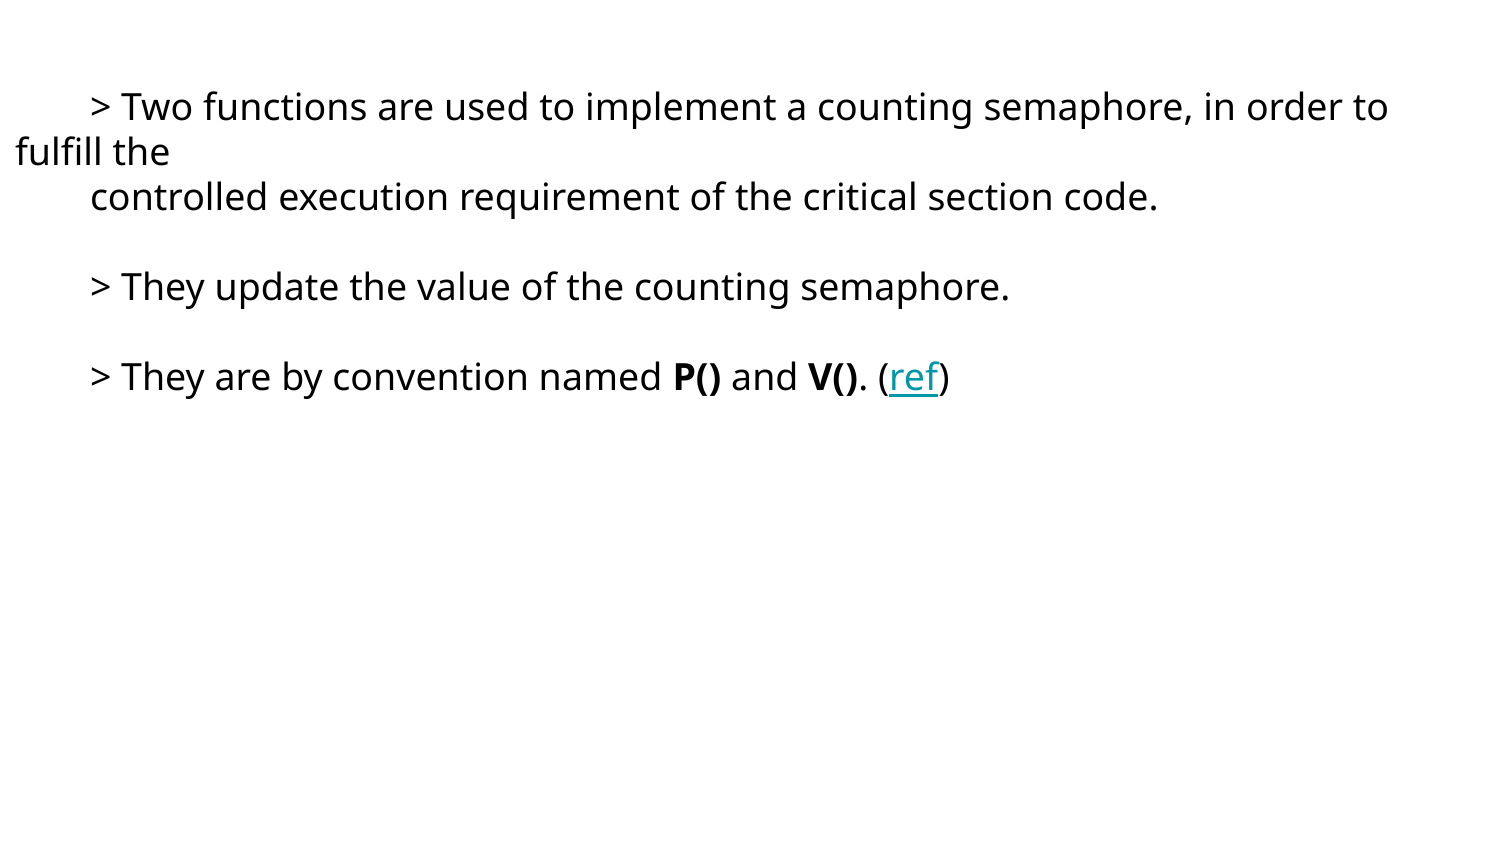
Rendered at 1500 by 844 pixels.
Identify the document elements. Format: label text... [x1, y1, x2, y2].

text_box > Two functions are used to implement a counting semaphore, in order to fulfill the controlled execution requirement of the critical section code. > They update the value of the counting semaphore. > They are by convention named P() and V(). (ref) > P(s) decreases the value of the semaphore. It is placed in the entry code block. > V(s) increases the value of the semaphore. It is placed in the exit code block. [0, 118, 1500, 594]
